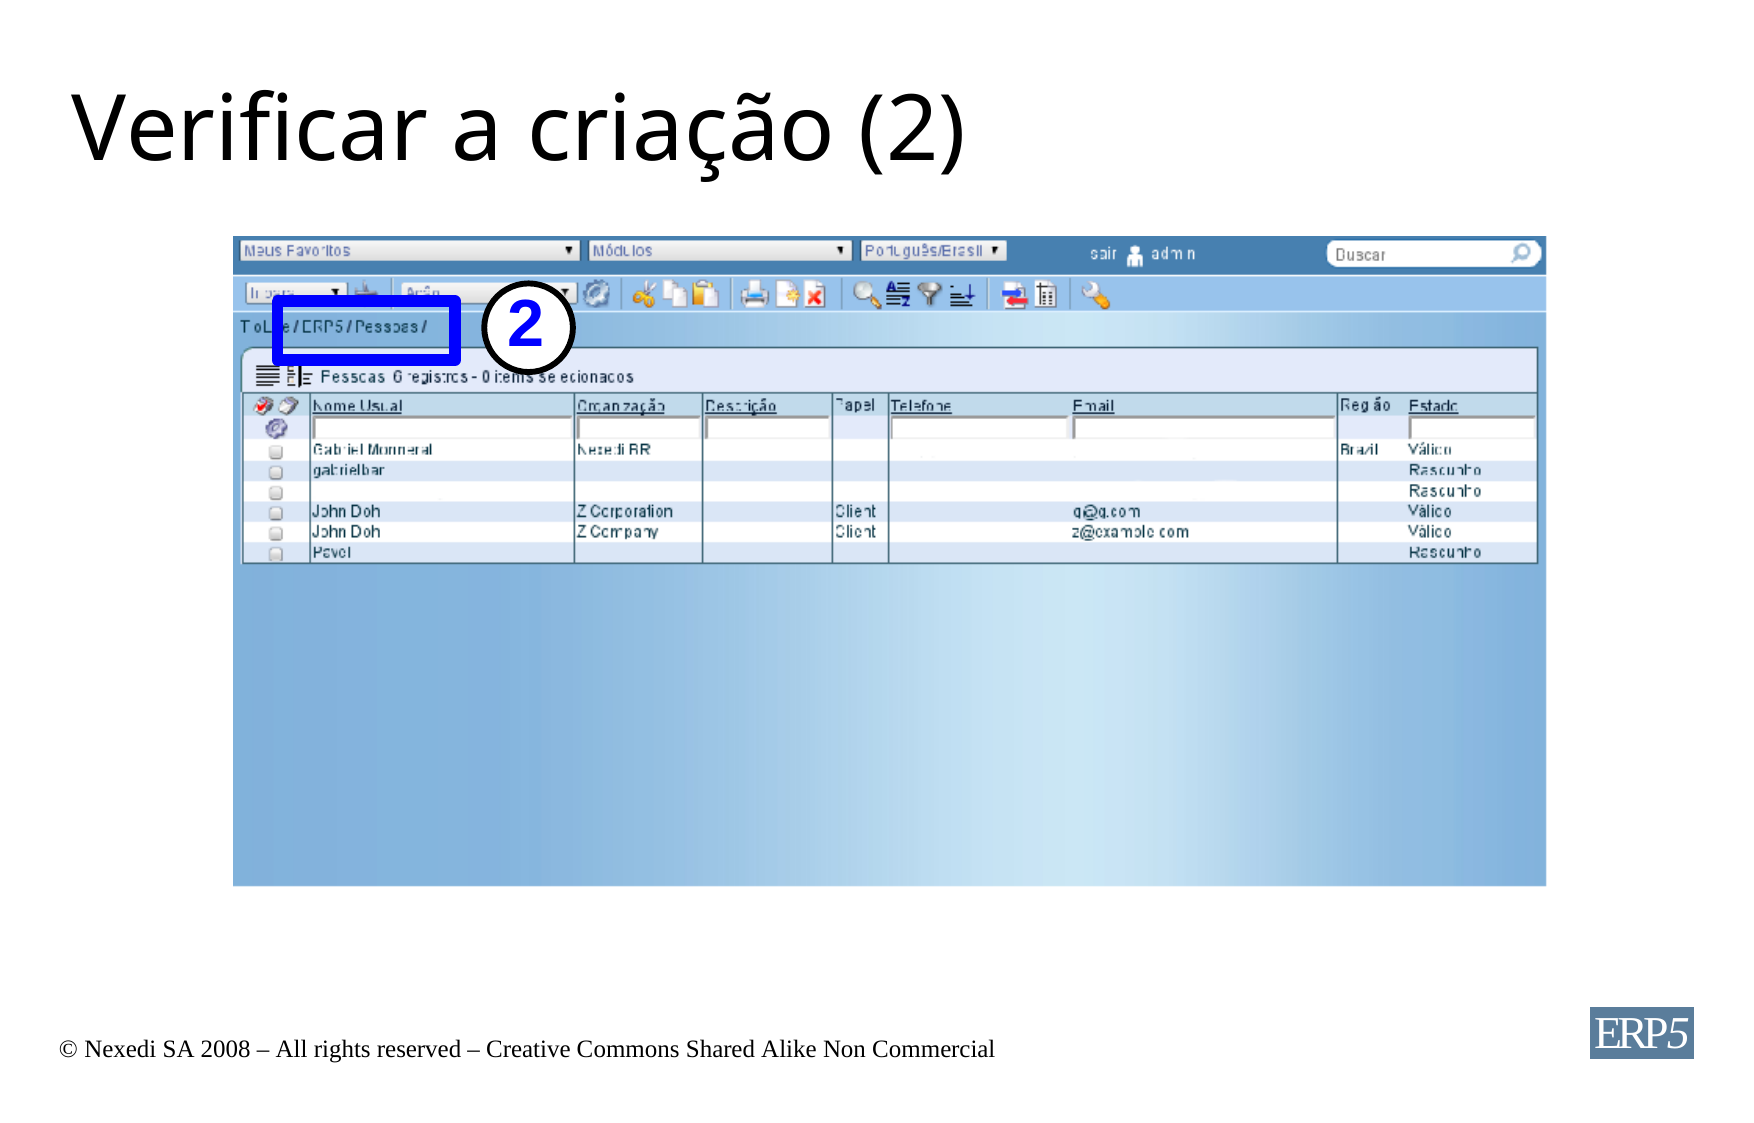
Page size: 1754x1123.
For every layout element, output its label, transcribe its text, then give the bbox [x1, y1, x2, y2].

picture [233, 236, 1548, 888]
text_box 2 [507, 286, 656, 361]
text_box [484, 289, 558, 373]
title Verificar a criação (2) [71, 63, 1707, 187]
